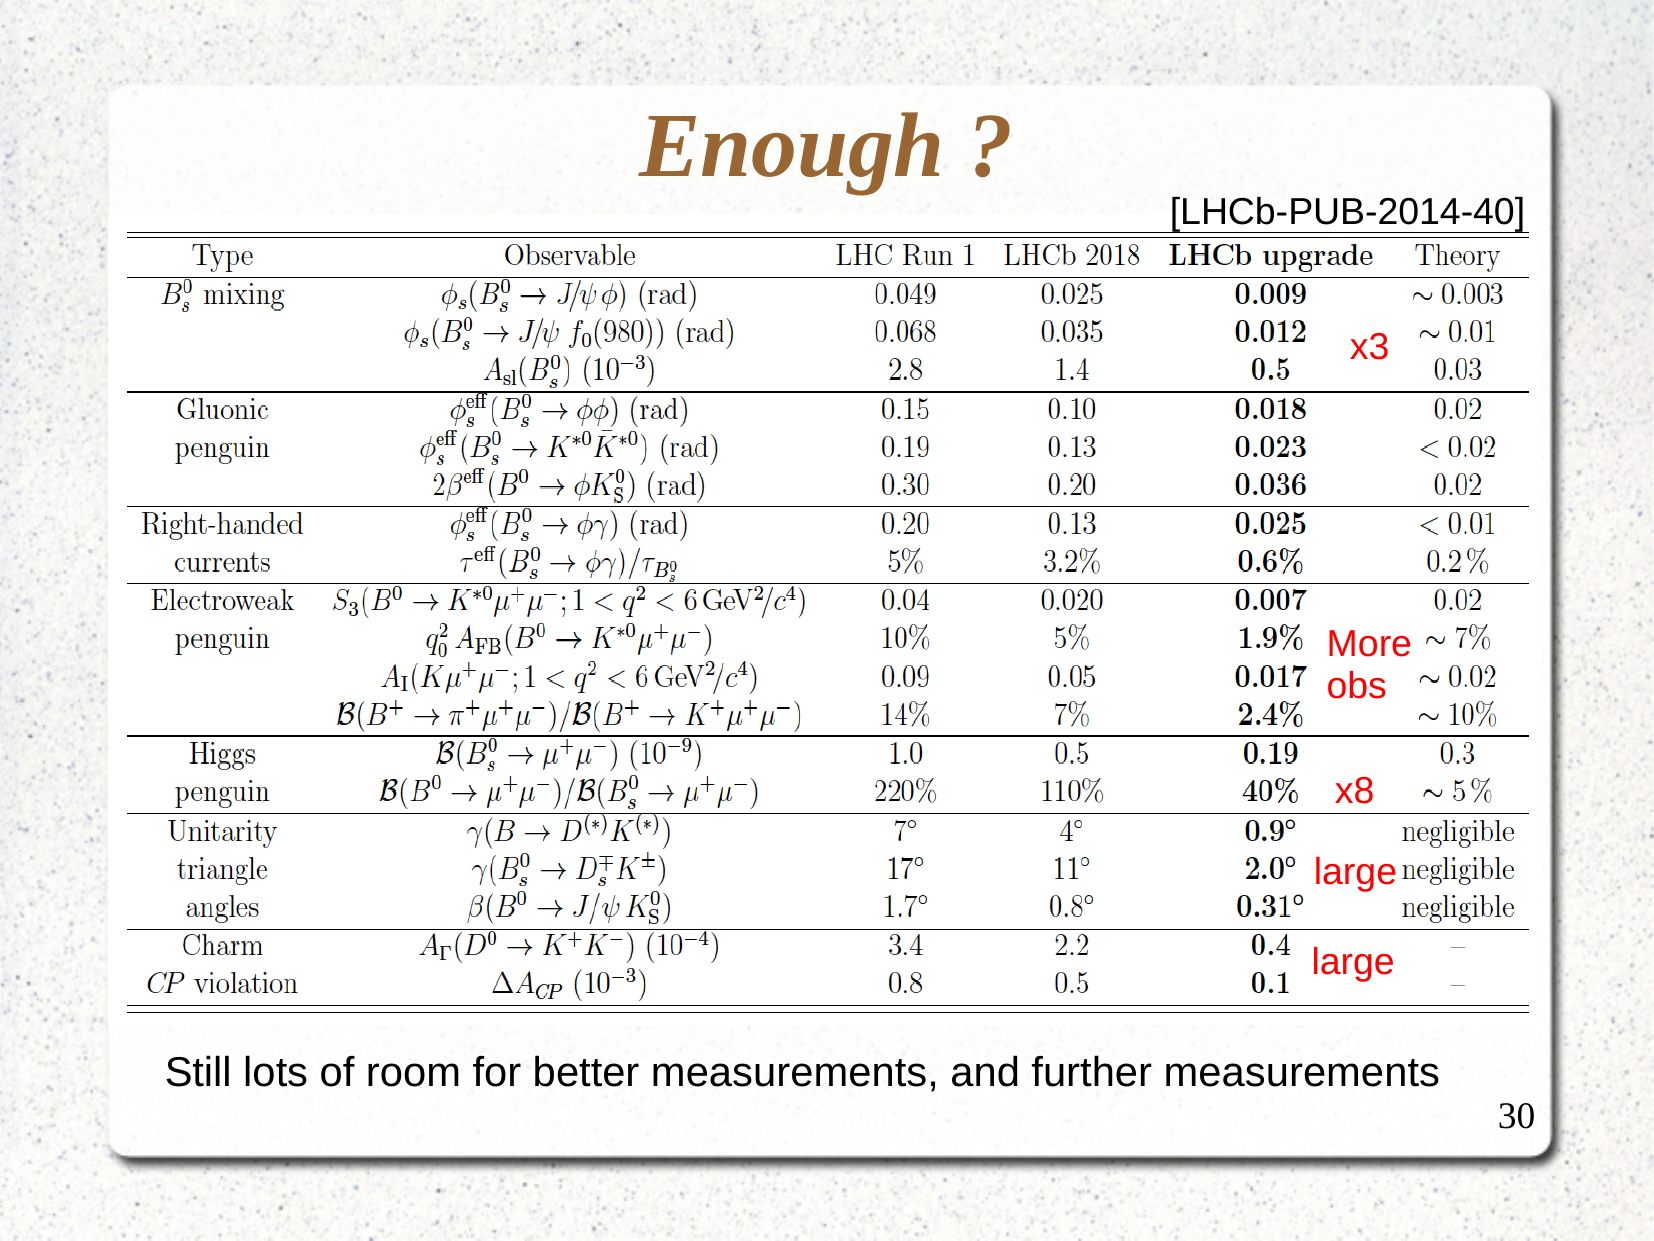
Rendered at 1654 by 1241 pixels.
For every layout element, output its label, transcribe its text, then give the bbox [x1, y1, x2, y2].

text_box x8 [1319, 761, 1390, 819]
text_box large [1296, 933, 1411, 991]
picture [0, 0, 1654, 1241]
text_box Still lots of room for better measurements, and further measurements [150, 1041, 1540, 1126]
title Enough ? [118, 95, 1536, 197]
text_box [LHCb-PUB-2014-40] [1155, 183, 1546, 241]
text_box More obs [1311, 615, 1456, 756]
text_box large [1299, 843, 1413, 901]
text_box x3 [1335, 318, 1405, 376]
